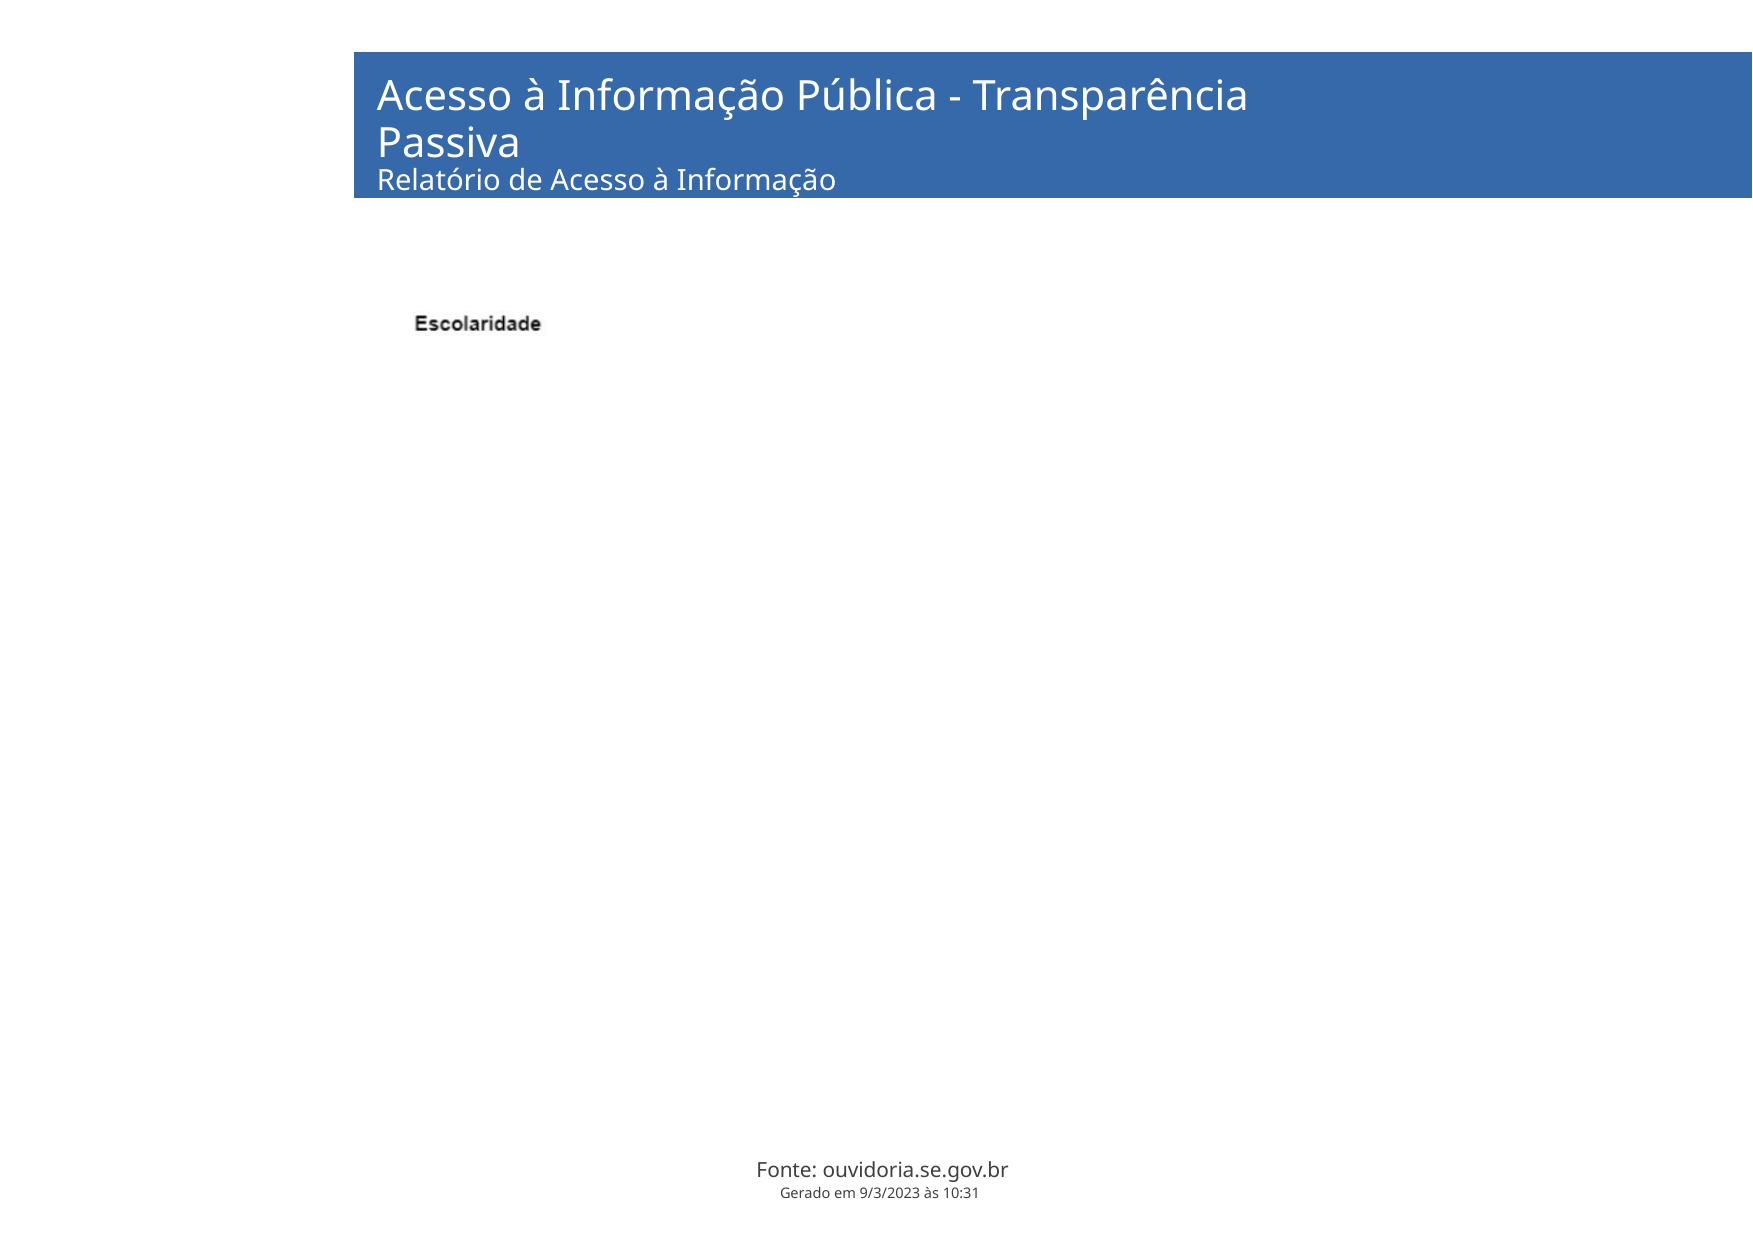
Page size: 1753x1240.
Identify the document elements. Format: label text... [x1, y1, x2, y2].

text_box [155, 211, 1599, 1028]
text_box [354, 52, 1752, 198]
text_box Gerado em 9/3/2023 às 10:31 [780, 1184, 999, 1202]
text_box Acesso à Informação Pública - Transparência Passiva Relatório de Acesso à Informação EMSETURJaneiro a Janeiro de 2023 [376, 72, 1403, 228]
text_box Fonte: ouvidoria.se.gov.br [756, 1158, 1023, 1182]
